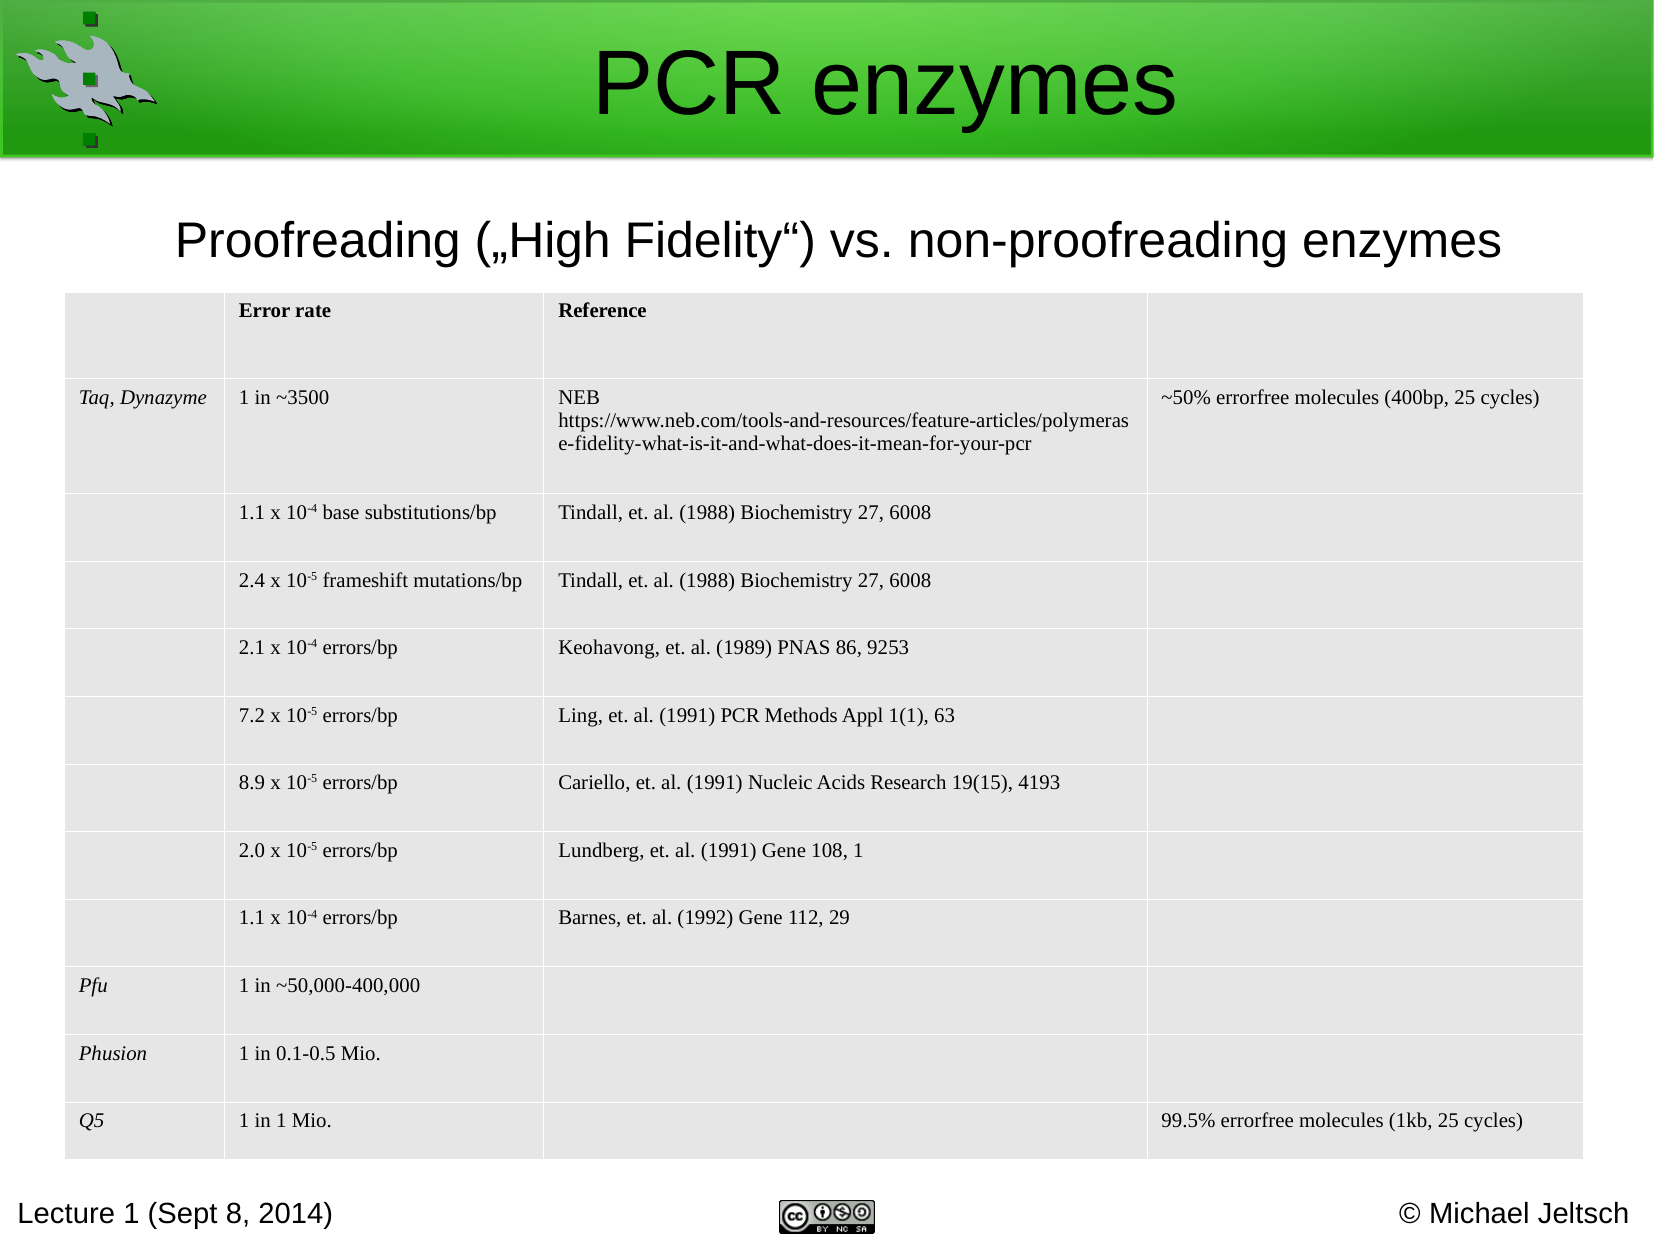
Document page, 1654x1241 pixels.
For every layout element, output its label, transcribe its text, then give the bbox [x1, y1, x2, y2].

table_cell [1148, 967, 1583, 1034]
table_cell Keohavong, et. al. (1989) PNAS 86, 9253 [544, 629, 1147, 696]
table_cell 2.0 x 10-5 errors/bp [225, 832, 543, 899]
table_cell [1148, 494, 1583, 561]
table_cell [65, 562, 224, 628]
table_cell Lundberg, et. al. (1991) Gene 108, 1 [544, 832, 1147, 899]
table_cell 1 in 1 Mio. [225, 1103, 543, 1159]
table_cell 1 in ~50,000-400,000 [225, 967, 543, 1034]
table_header [65, 293, 224, 378]
table_cell 2.4 x 10-5 frameshift mutations/bp [225, 562, 543, 628]
table_cell 1.1 x 10-4 base substitutions/bp [225, 494, 543, 561]
table_cell [1148, 562, 1583, 628]
table_cell Pfu [65, 967, 224, 1034]
table_cell Phusion [65, 1035, 224, 1102]
table_cell [65, 765, 224, 831]
table_cell Ling, et. al. (1991) PCR Methods Appl 1(1), 63 [544, 697, 1147, 764]
table_cell Tindall, et. al. (1988) Biochemistry 27, 6008 [544, 562, 1147, 628]
table_cell 1.1 x 10-4 errors/bp [225, 900, 543, 966]
table_cell Cariello, et. al. (1991) Nucleic Acids Research 19(15), 4193 [544, 765, 1147, 831]
table_cell Tindall, et. al. (1988) Biochemistry 27, 6008 [544, 494, 1147, 561]
table_header Reference [544, 293, 1147, 378]
table_cell [1148, 900, 1583, 966]
table_cell Taq, Dynazyme [65, 379, 224, 493]
table_cell [65, 832, 224, 899]
table_cell 99.5% errorfree molecules (1kb, 25 cycles) [1148, 1103, 1583, 1159]
table_cell [544, 1035, 1147, 1102]
table_cell 8.9 x 10-5 errors/bp [225, 765, 543, 831]
table_header [1148, 293, 1583, 378]
title PCR enzymes [555, 11, 1217, 154]
table_header Error rate [225, 293, 543, 378]
table_cell [65, 900, 224, 966]
table_cell [1148, 697, 1583, 764]
table_cell Barnes, et. al. (1992) Gene 112, 29 [544, 900, 1147, 966]
table_cell Q5 [65, 1103, 224, 1159]
table_cell [1148, 1035, 1583, 1102]
table_cell [1148, 629, 1583, 696]
table_cell [544, 1103, 1147, 1159]
table_cell 2.1 x 10-4 errors/bp [225, 629, 543, 696]
table_cell [544, 967, 1147, 1034]
table_cell [65, 494, 224, 561]
table_cell [1148, 832, 1583, 899]
picture [779, 1200, 875, 1234]
table_cell [65, 697, 224, 764]
text_box Proofreading („High Fidelity“) vs. non-proofreading enzymes [160, 204, 1519, 281]
table_cell 1 in ~3500 [225, 379, 543, 493]
table_cell [65, 629, 224, 696]
table_cell NEB https://www.neb.com/tools-and-resources/feature-articles/polymerase-fidelity-what-is-it-and-what-does-it-mean-for-your-pcr [544, 379, 1147, 493]
table_cell 7.2 x 10-5 errors/bp [225, 697, 543, 764]
table_cell 1 in 0.1-0.5 Mio. [225, 1035, 543, 1102]
table_cell [1148, 765, 1583, 831]
table_cell ~50% errorfree molecules (400bp, 25 cycles) [1148, 379, 1583, 493]
